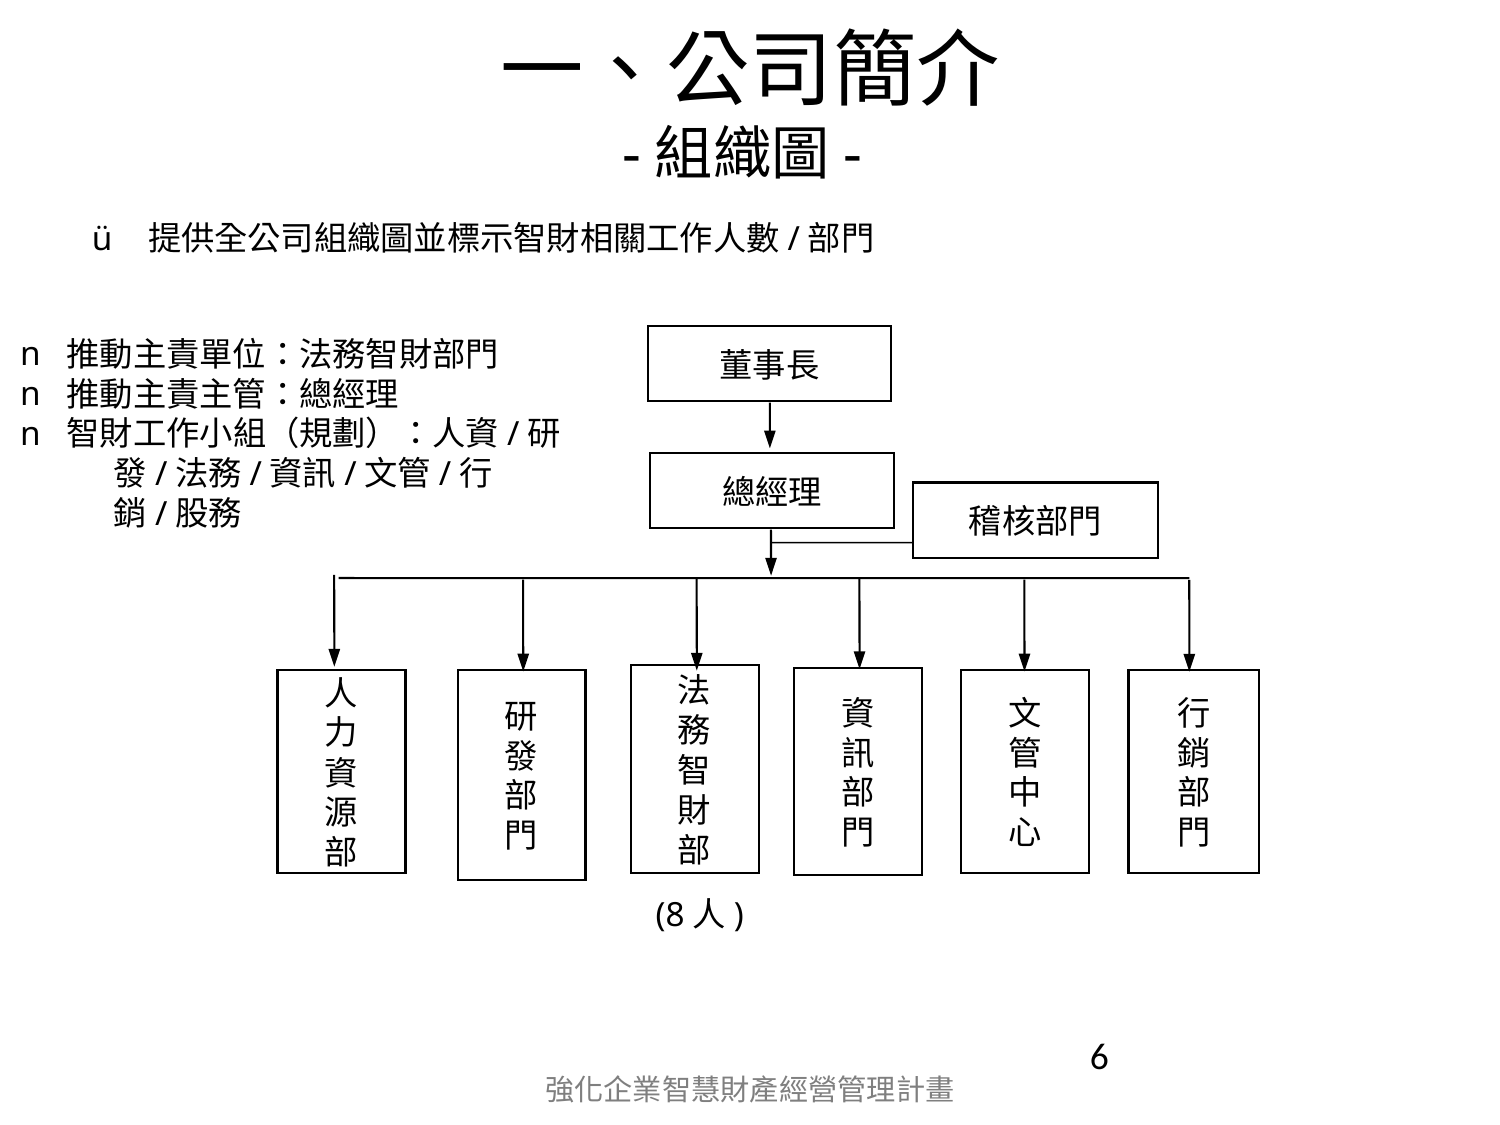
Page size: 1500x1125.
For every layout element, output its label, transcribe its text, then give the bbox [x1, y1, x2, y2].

title 一、公司簡介 -組織圖- [75, 7, 1426, 195]
text_box 提供全公司組織圖並標示智財相關工作人數/部門 [76, 209, 1427, 953]
text_box 推動主責單位：法務智財部門 推動主責主管：總經理 智財工作小組（規劃）：人資/研發/法務/資訊/文管/行銷/股務 [5, 325, 596, 540]
text_box 6 [1074, 1024, 1426, 1103]
text_box 強化企業智慧財產經營管理計畫 [512, 1063, 988, 1125]
